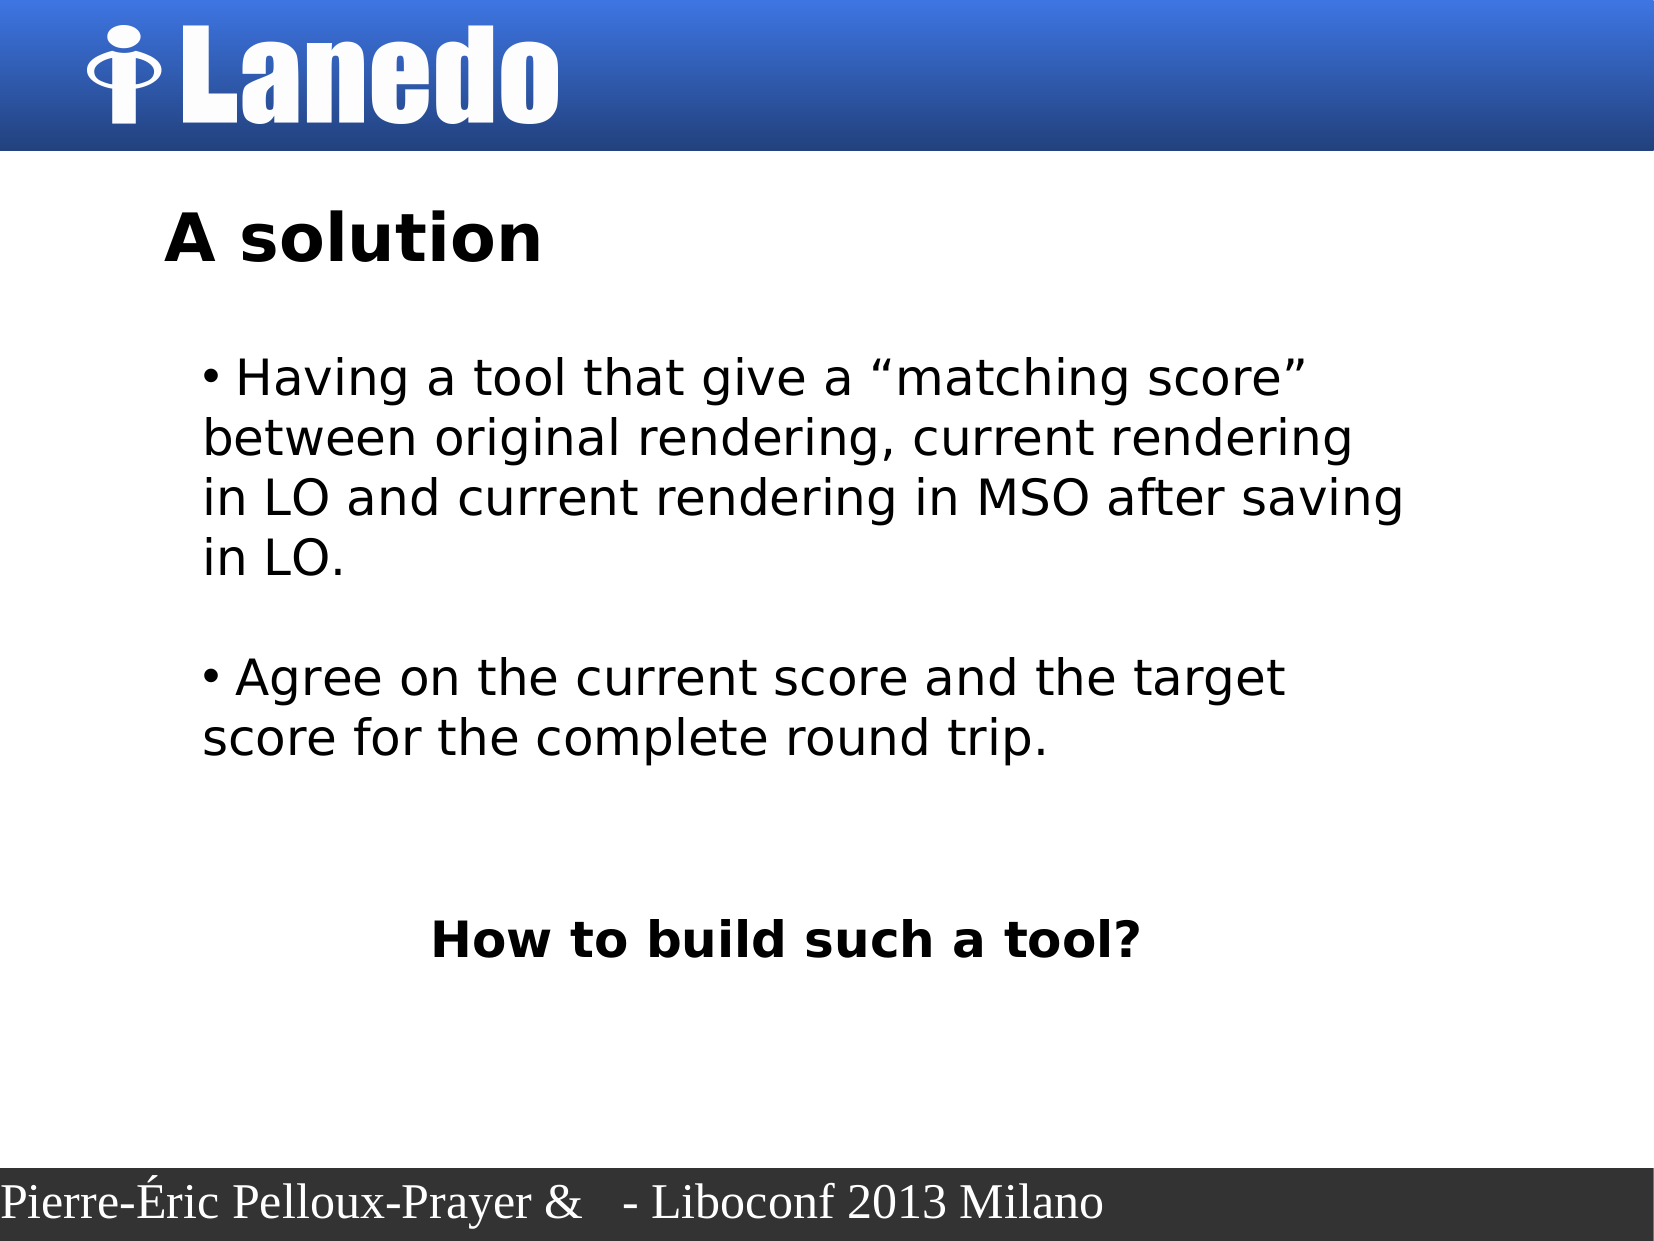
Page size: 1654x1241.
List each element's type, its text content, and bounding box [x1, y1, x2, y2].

text_box A solution [150, 187, 1501, 976]
text_box Having a tool that give a “matching score” between original rendering, current rendering in LO and current rendering in MSO after saving in LO. Agree on the current score and the target score for the complete round trip. [187, 337, 1426, 773]
text_box How to build such a tool? [416, 900, 1654, 976]
picture [87, 25, 558, 124]
